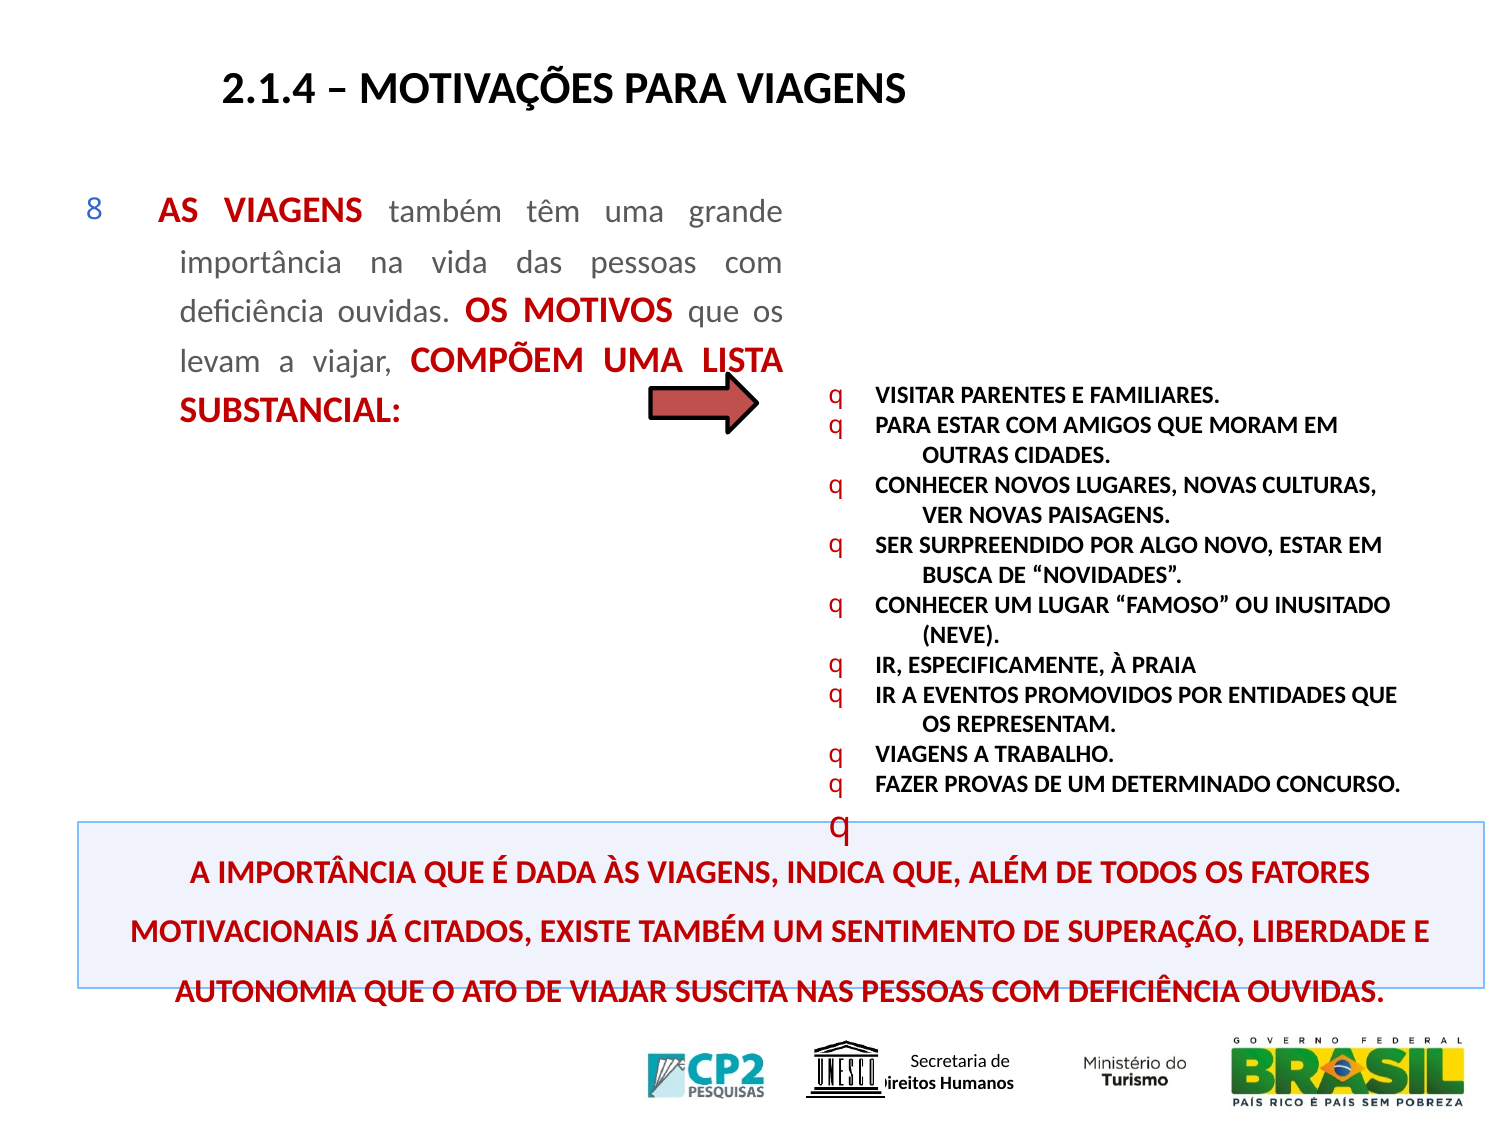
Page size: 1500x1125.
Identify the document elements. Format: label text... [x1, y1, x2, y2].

text_box [650, 373, 758, 433]
text_box 2.1.4 – Motivações para Viagens [207, 51, 1270, 176]
text_box A importância que é dada às viagens, indica que, além de todos os fatores motivacionais já citados, existe também um sentimento de superação, liberdade e autonomia que o ato de viajar suscita nas pessoas com deficiência ouvidas. [78, 822, 1484, 988]
text_box Visitar parentes e familiares. Para estar com amigos que moram em outras cidades. Conhecer novos lugares, novas culturas, ver novas paisagens. Ser surpreendido por algo novo, estar em busca de “novidades”. Conhecer um lugar “famoso” ou inusitado (neve). Ir, especificamente, à praia Ir a eventos promovidos por entidades que os representam. Viagens a trabalho. Fazer provas de um determinado concurso. [813, 371, 1428, 801]
text_box As viagens também têm uma grande importância na vida das pessoas com deficiência ouvidas. Os motivos que os levam a viajar, compõem uma lista substancial: [71, 173, 821, 438]
